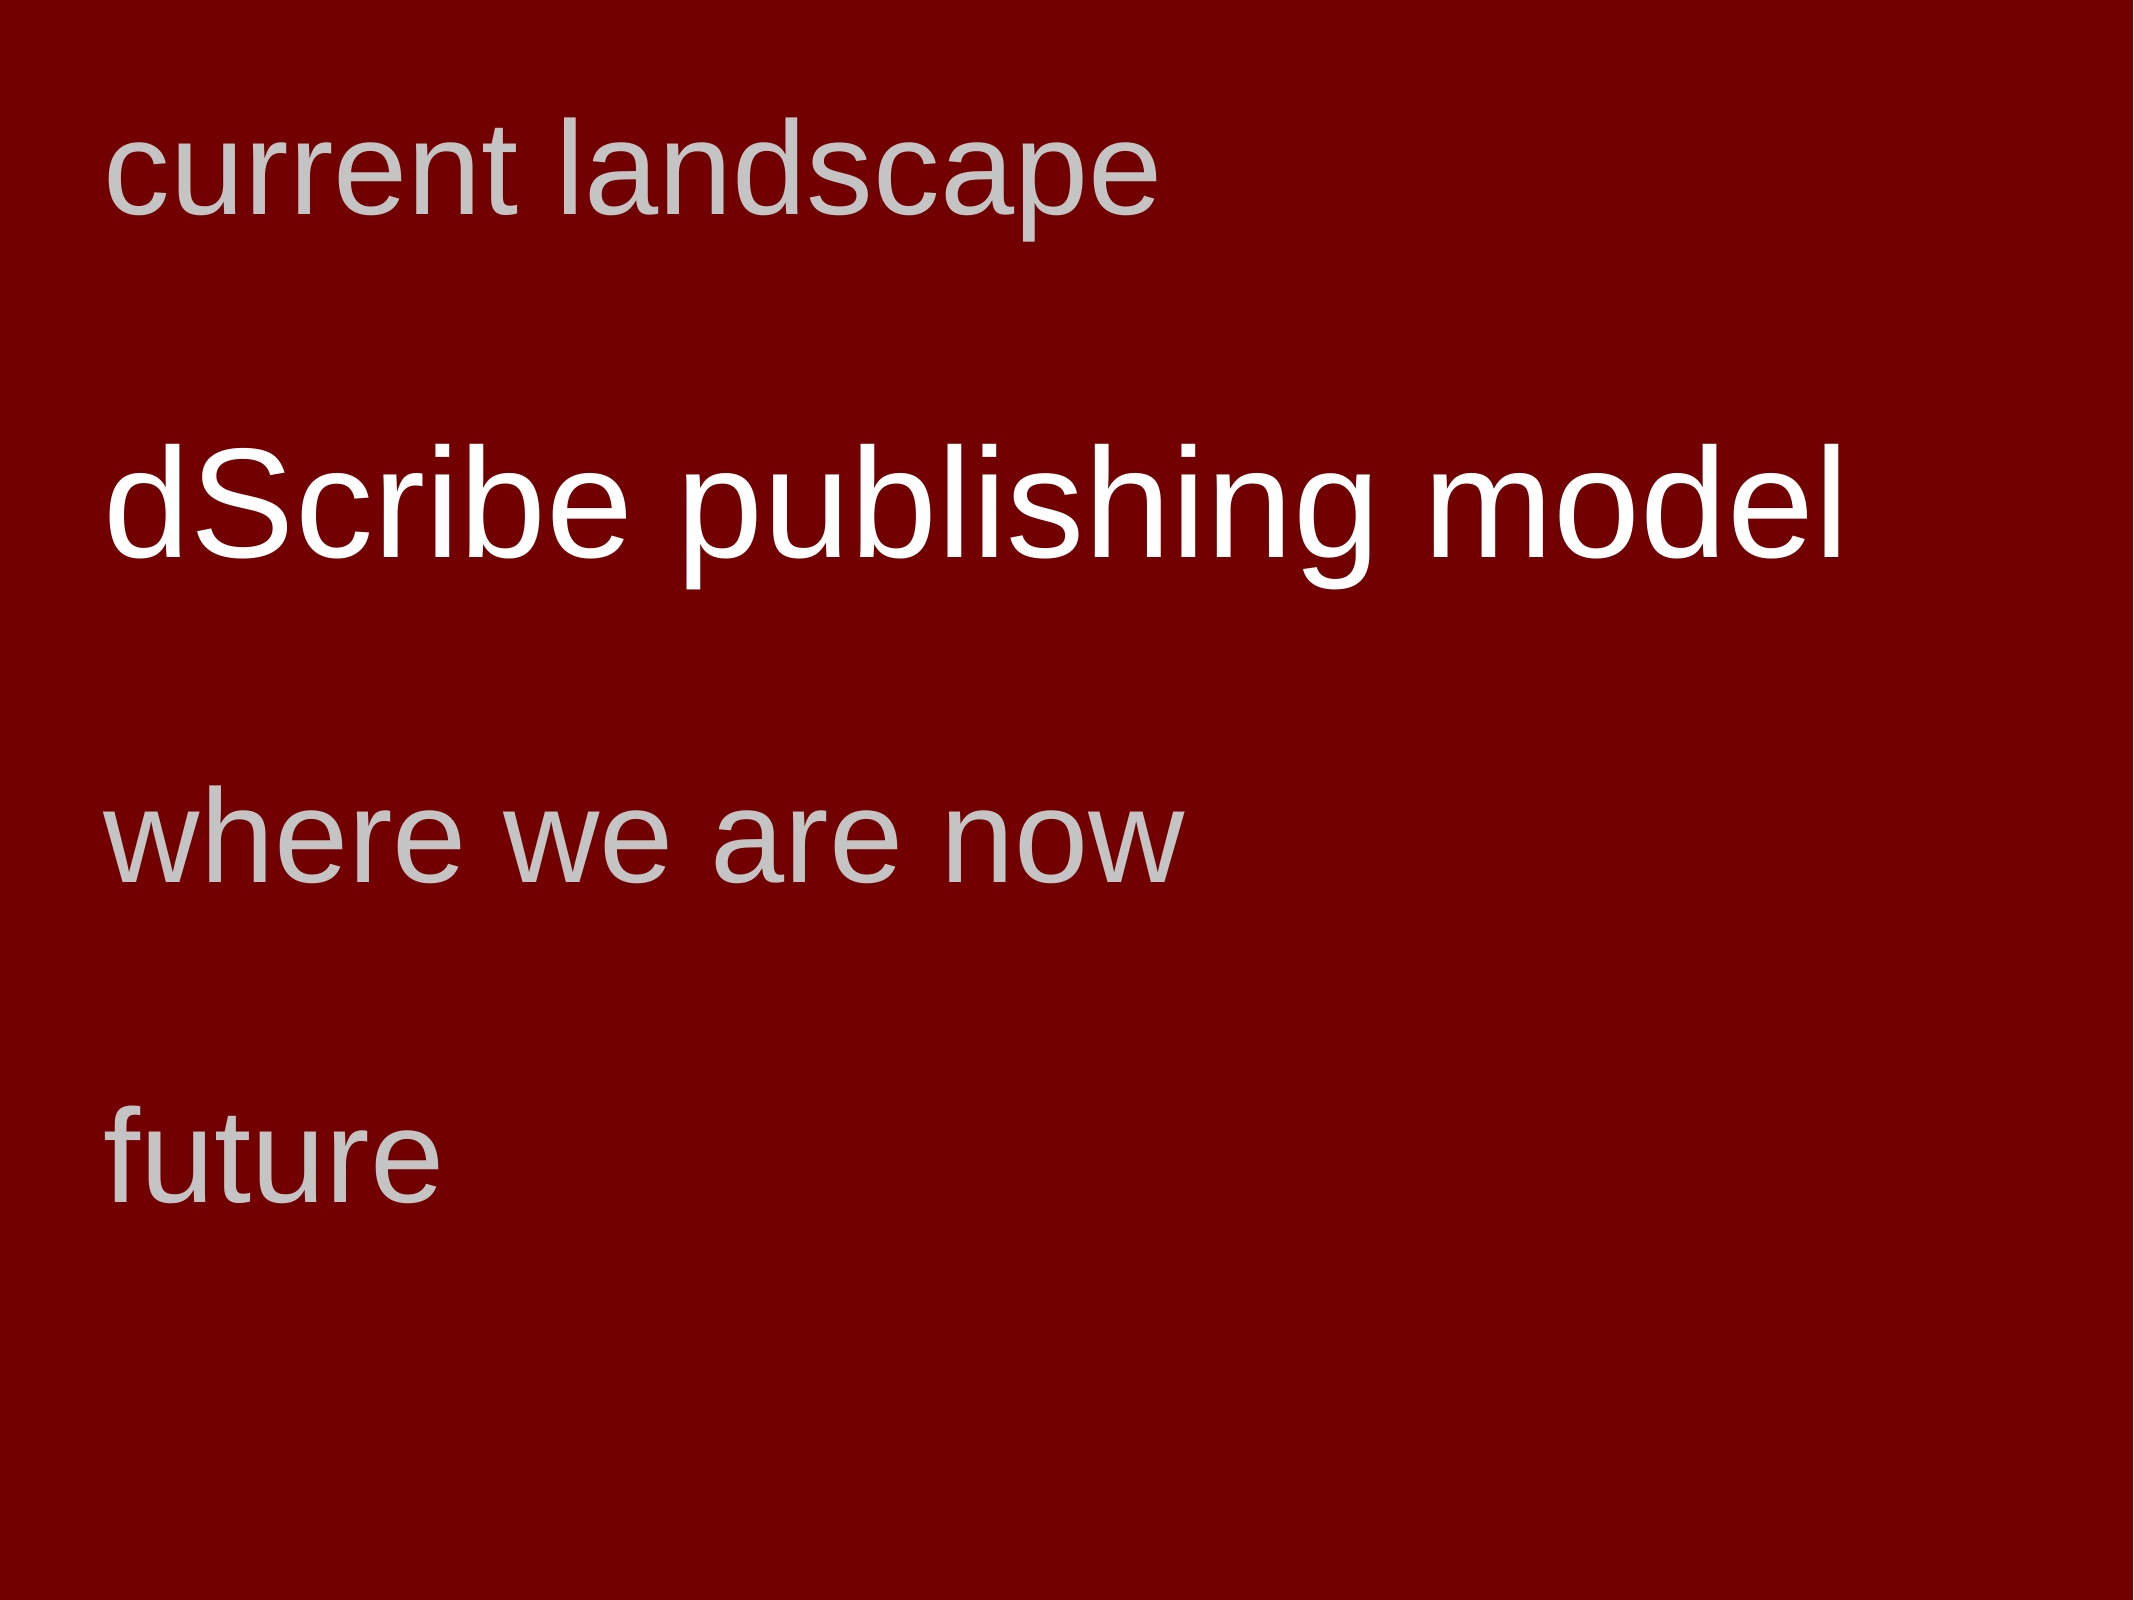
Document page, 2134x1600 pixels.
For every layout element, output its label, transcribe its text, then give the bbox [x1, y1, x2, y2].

text_box current landscape dScribe publishing model where we are now future [95, 81, 2128, 1184]
